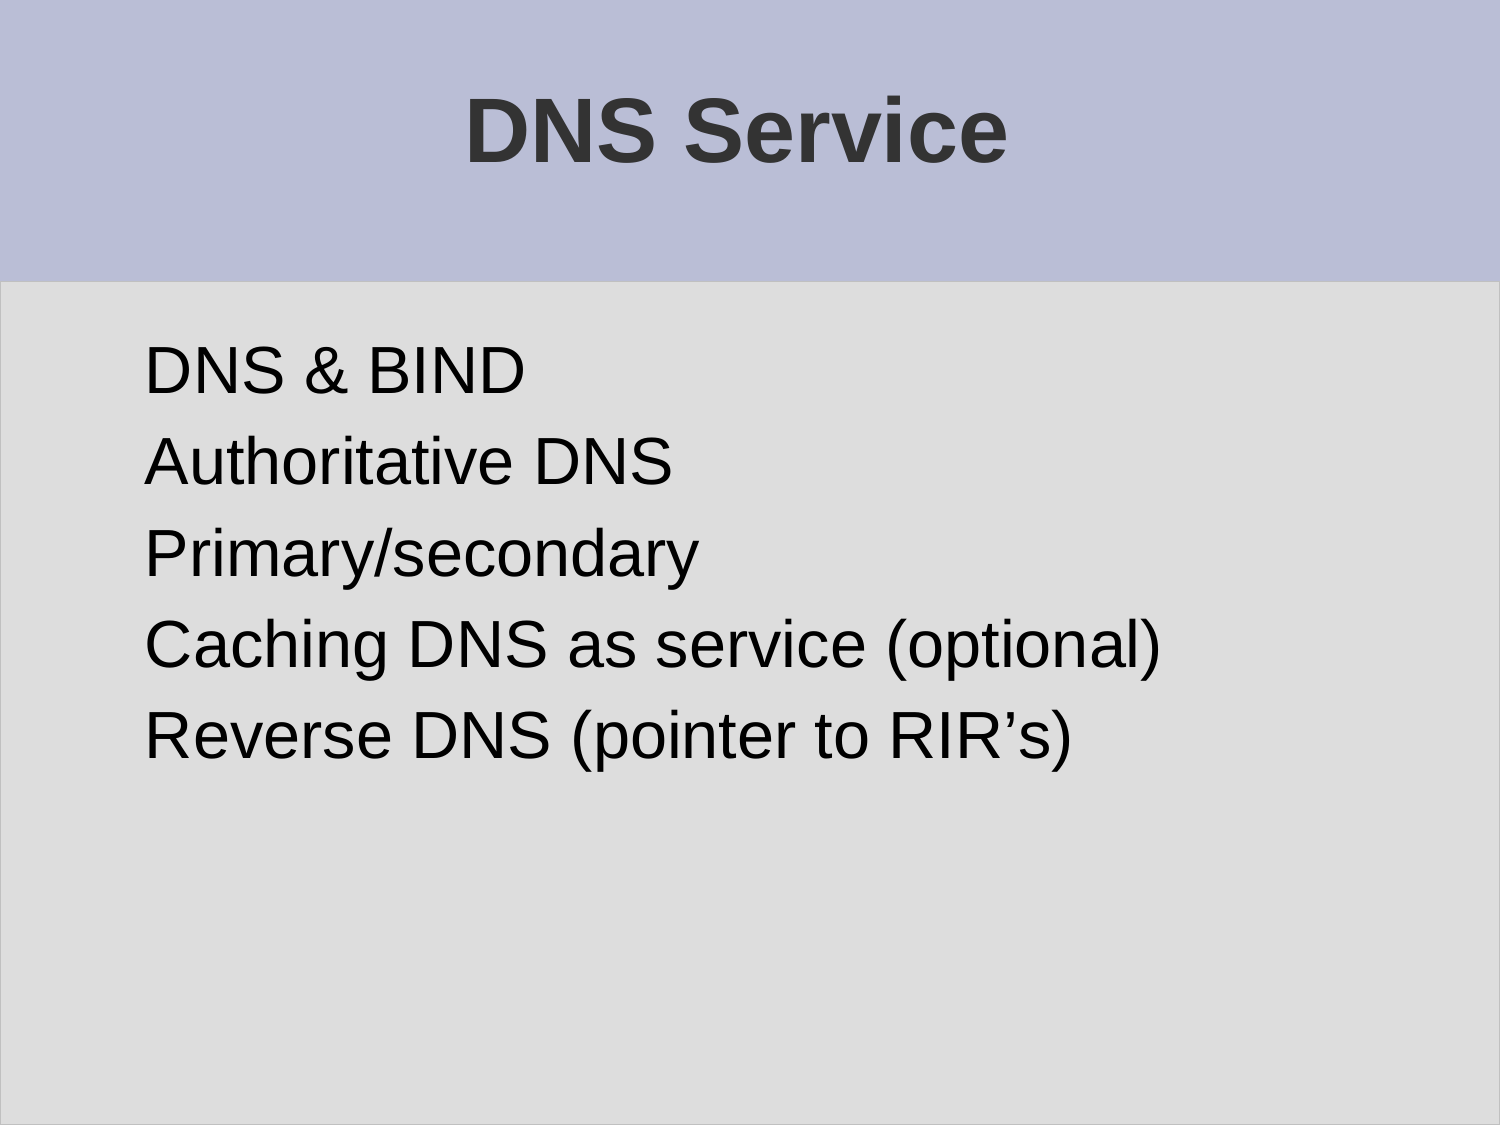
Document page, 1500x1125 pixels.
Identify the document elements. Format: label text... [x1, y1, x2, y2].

list DNS & BIND Authoritative DNS Primary/secondary Caching DNS as service (optional) Reverse DNS (pointer to RIR’s) [112, 324, 1388, 1001]
title DNS Service [112, 37, 1388, 225]
